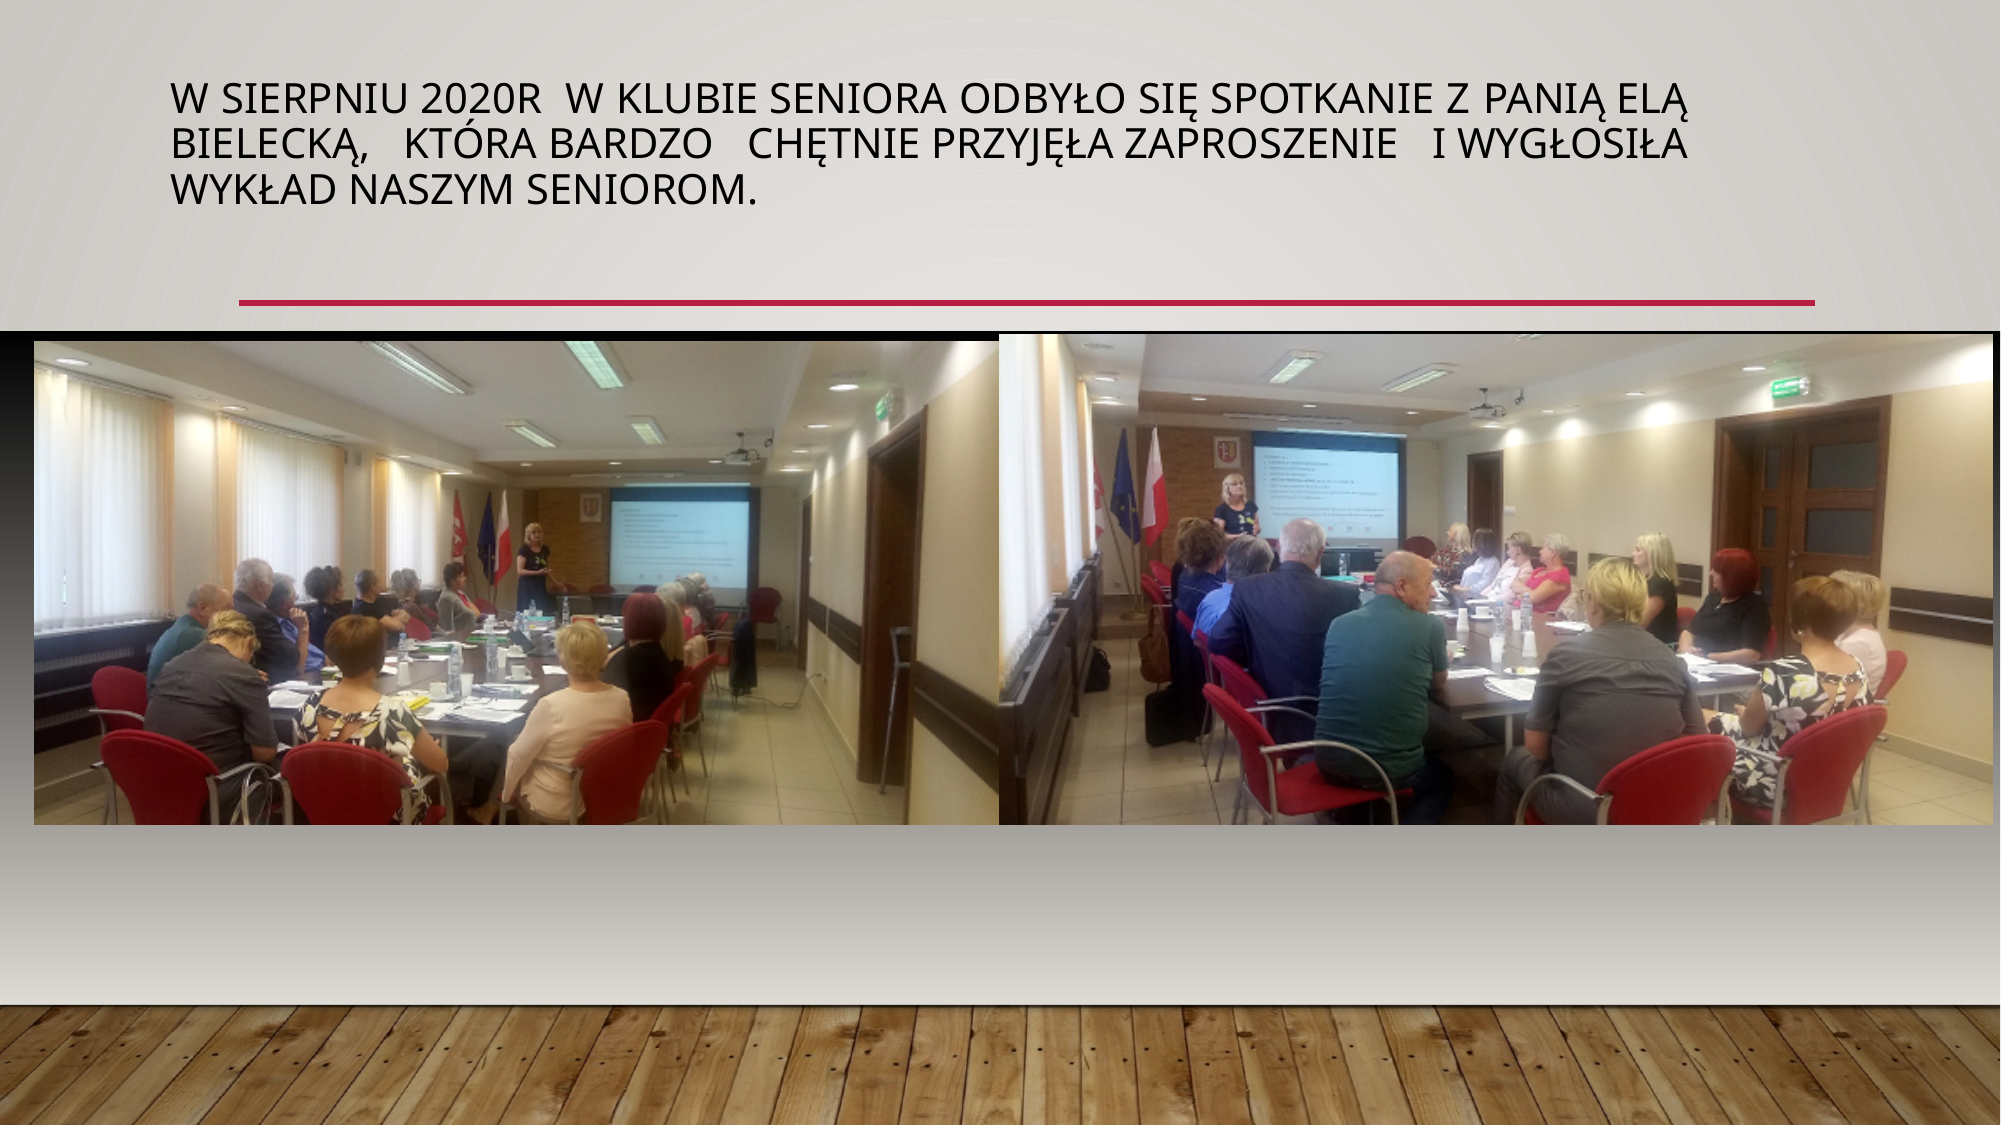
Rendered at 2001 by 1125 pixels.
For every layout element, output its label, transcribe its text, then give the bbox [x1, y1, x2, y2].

picture [34, 334, 1993, 825]
title W sierpniu 2020r w Klubie Seniora odbyło się spotkanie z Panią Elą Bielecką, która bardzo chętnie przyjęła zaproszenie i wygłosiła wykład naszym seniorom. [155, 70, 1887, 305]
